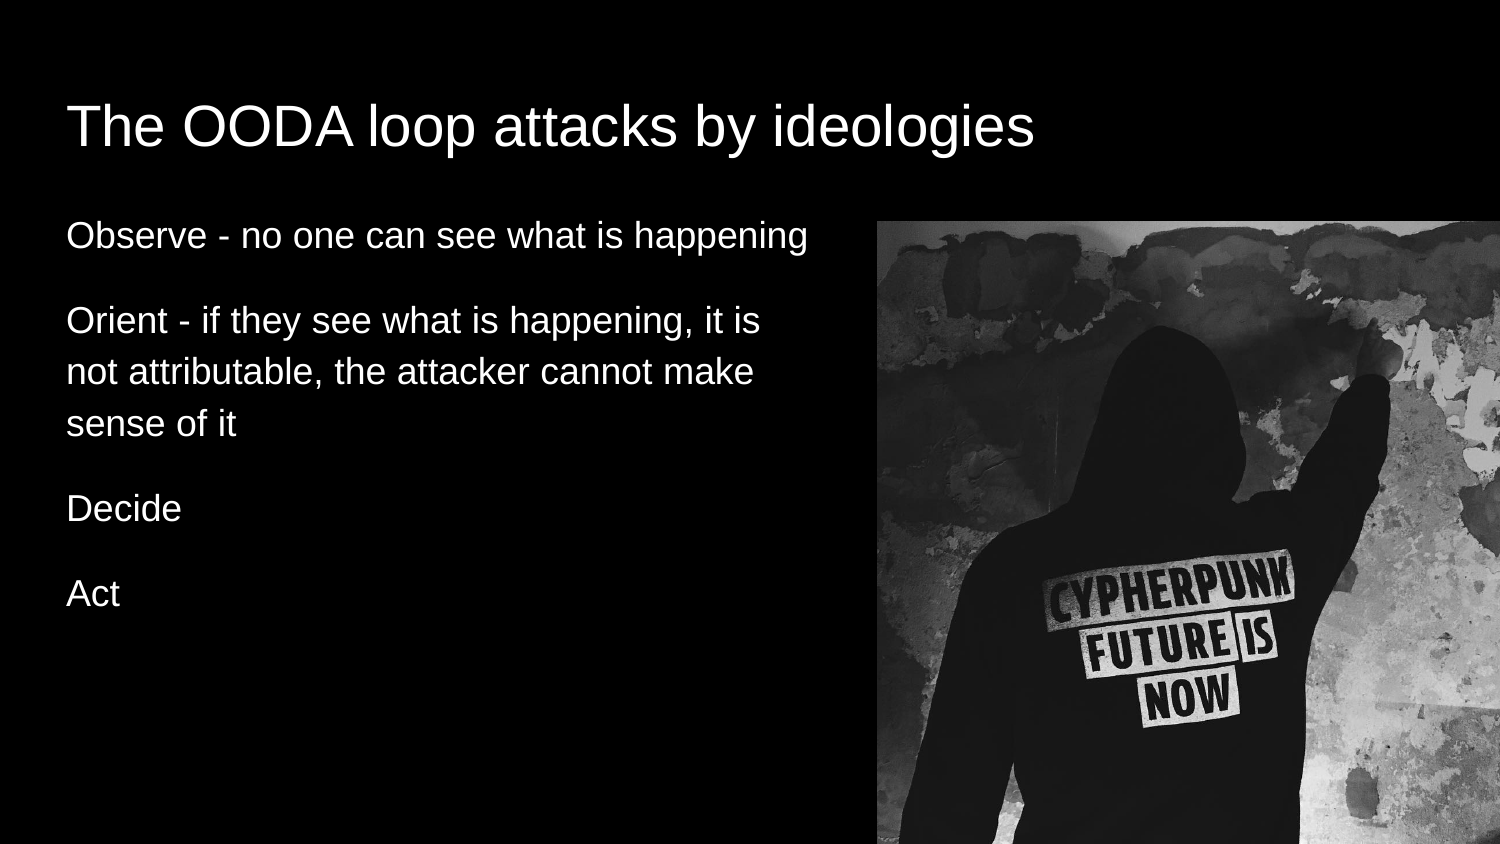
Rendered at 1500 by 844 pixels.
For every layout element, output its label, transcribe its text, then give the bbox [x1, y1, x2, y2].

title The OODA loop attacks by ideologies [51, 72, 1449, 167]
picture [877, 221, 1500, 844]
list Observe - no one can see what is happening Orient - if they see what is happening, it is not attributable, the attacker cannot make sense of it Decide Act [51, 189, 824, 750]
